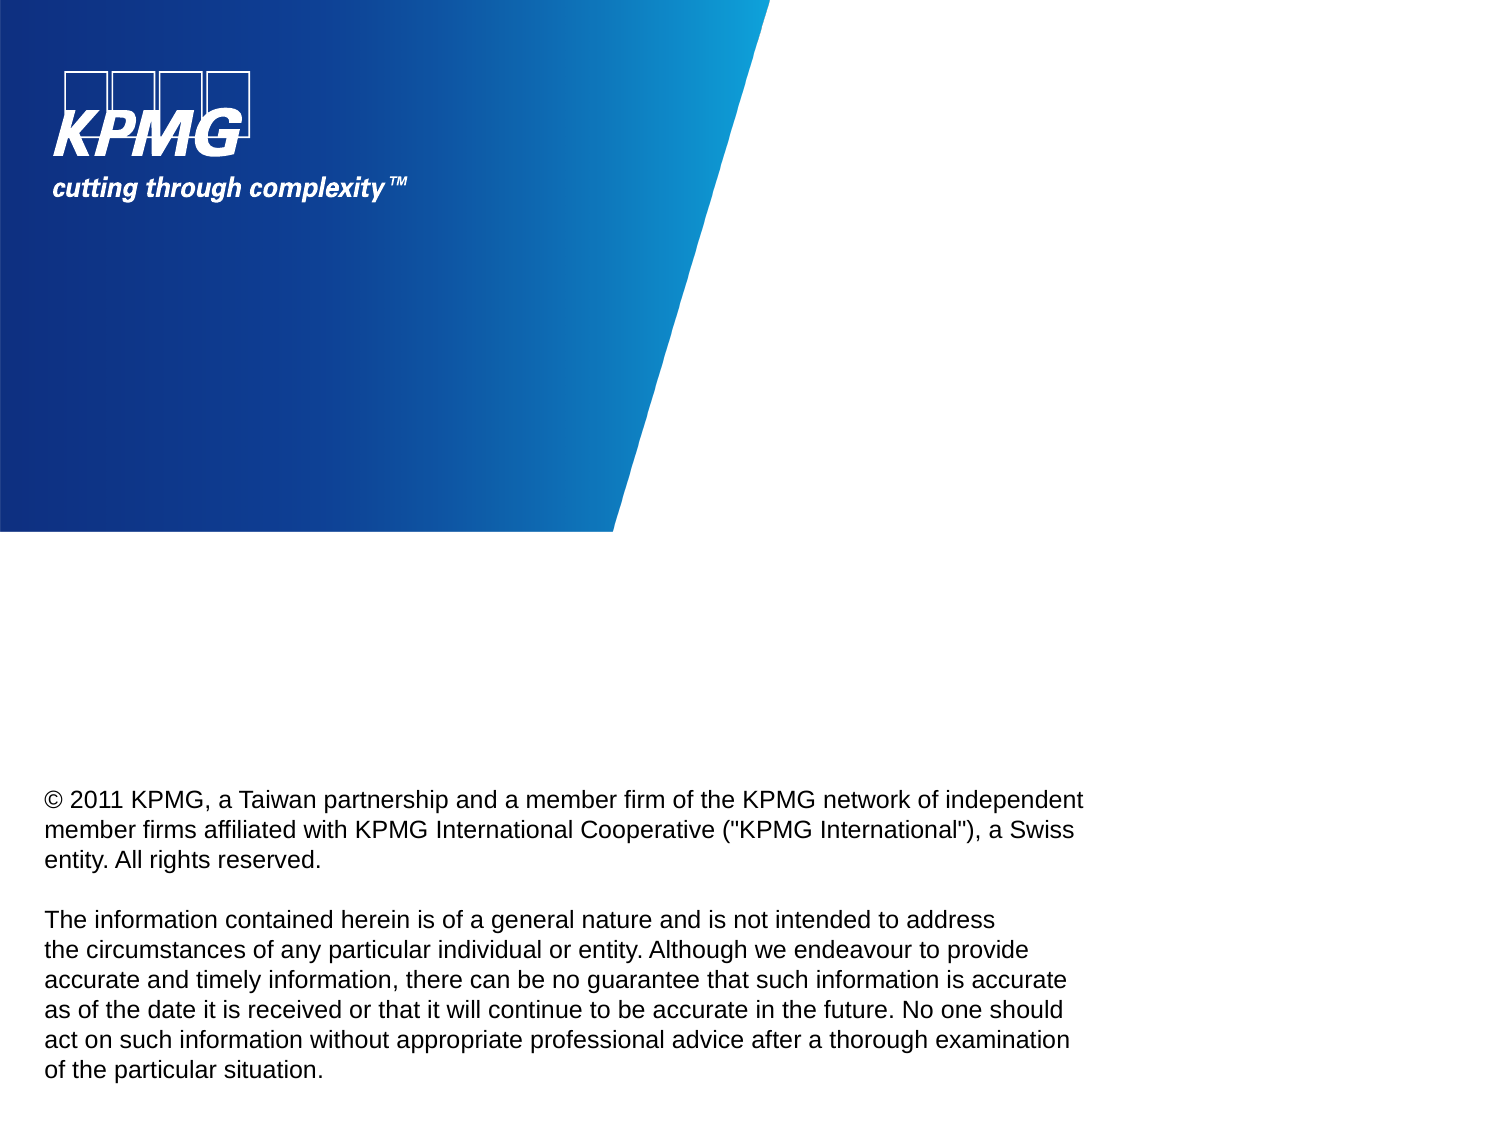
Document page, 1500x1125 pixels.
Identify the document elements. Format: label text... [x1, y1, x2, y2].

text_box © 2011 KPMG, a Taiwan partnership and a member firm of the KPMG network of independent member firms affiliated with KPMG International Cooperative ("KPMG International"), a Swiss entity. All rights reserved. The information contained herein is of a general nature and is not intended to address the circumstances of any particular individual or entity. Although we endeavour to provide accurate and timely information, there can be no guarantee that such information is accurate as of the date it is received or that it will continue to be accurate in the future. No one should act on such information without appropriate professional advice after a thorough examination of the particular situation. [29, 776, 1128, 1125]
